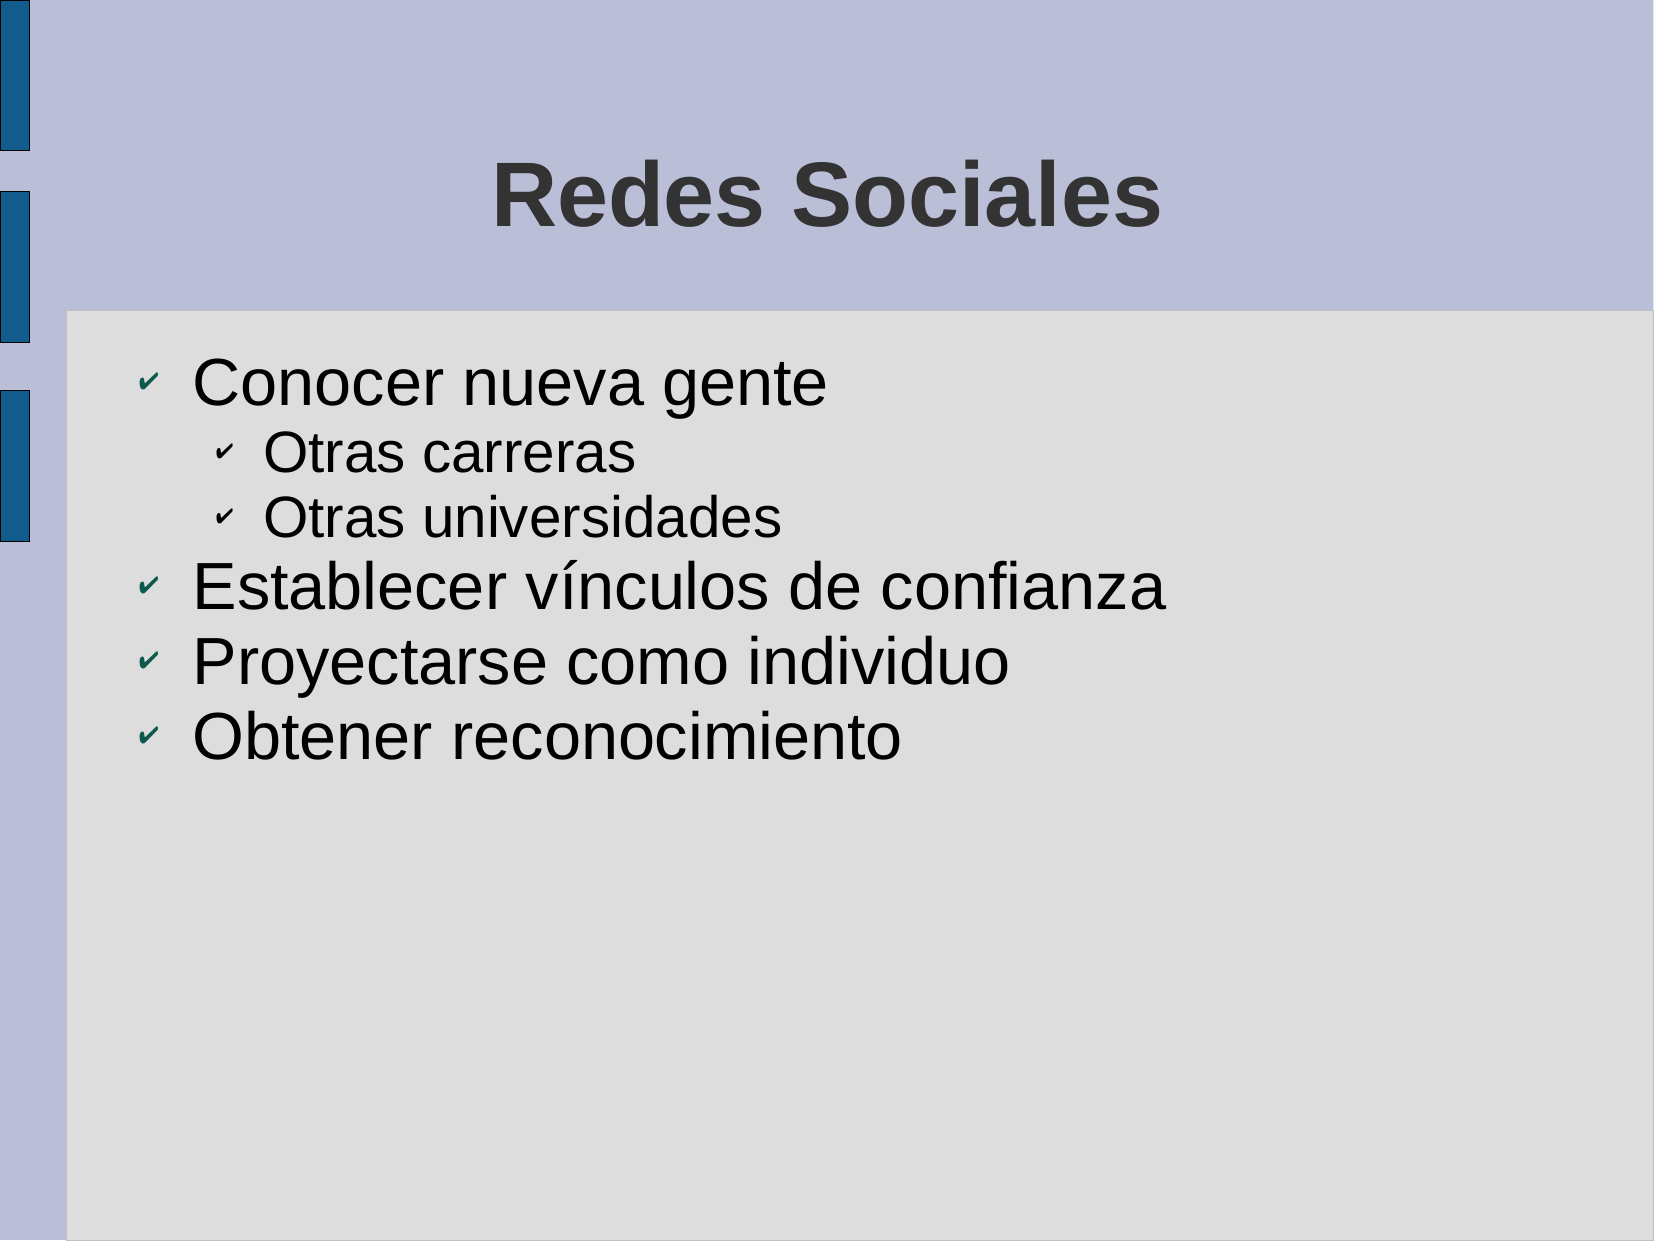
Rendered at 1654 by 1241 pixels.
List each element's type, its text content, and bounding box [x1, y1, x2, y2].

list Conocer nueva gente Otras carreras Otras universidades Establecer vínculos de confianza Proyectarse como individuo Obtener reconocimiento [121, 344, 1534, 1112]
title Redes Sociales [121, 91, 1534, 299]
